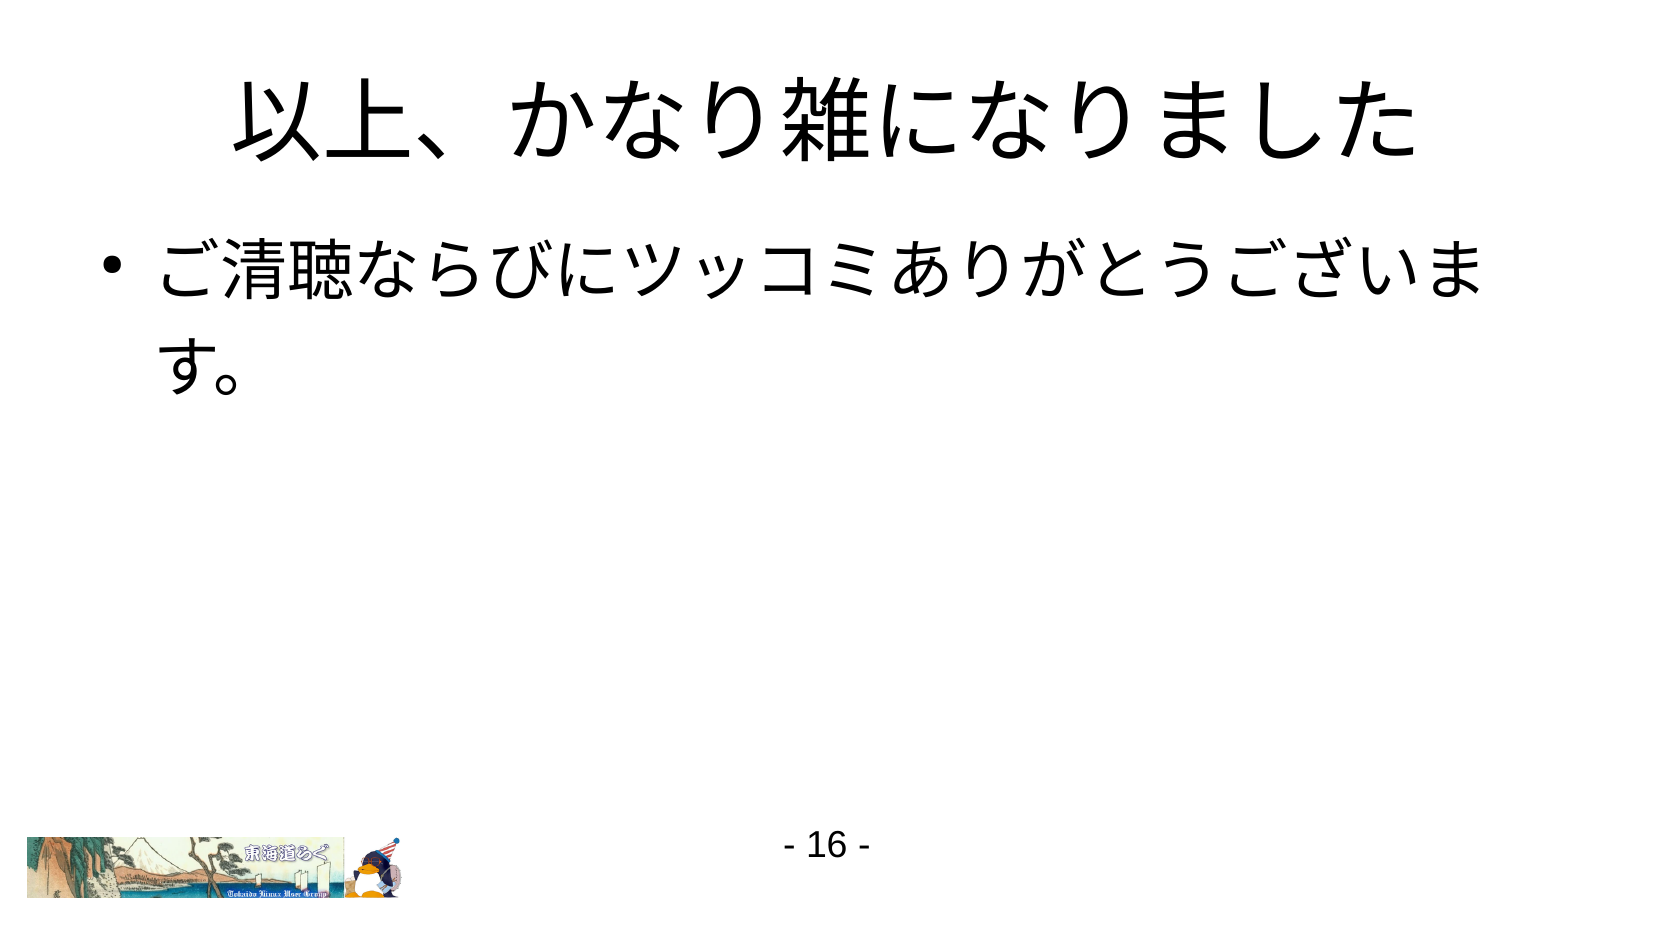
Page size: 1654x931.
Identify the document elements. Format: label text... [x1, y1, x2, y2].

text_box - <番号> - [728, 811, 926, 877]
title 以上、かなり雑になりました [82, 37, 1571, 193]
list ご清聴ならびにツッコミありがとうございます。 [82, 217, 1571, 758]
picture [27, 837, 402, 898]
